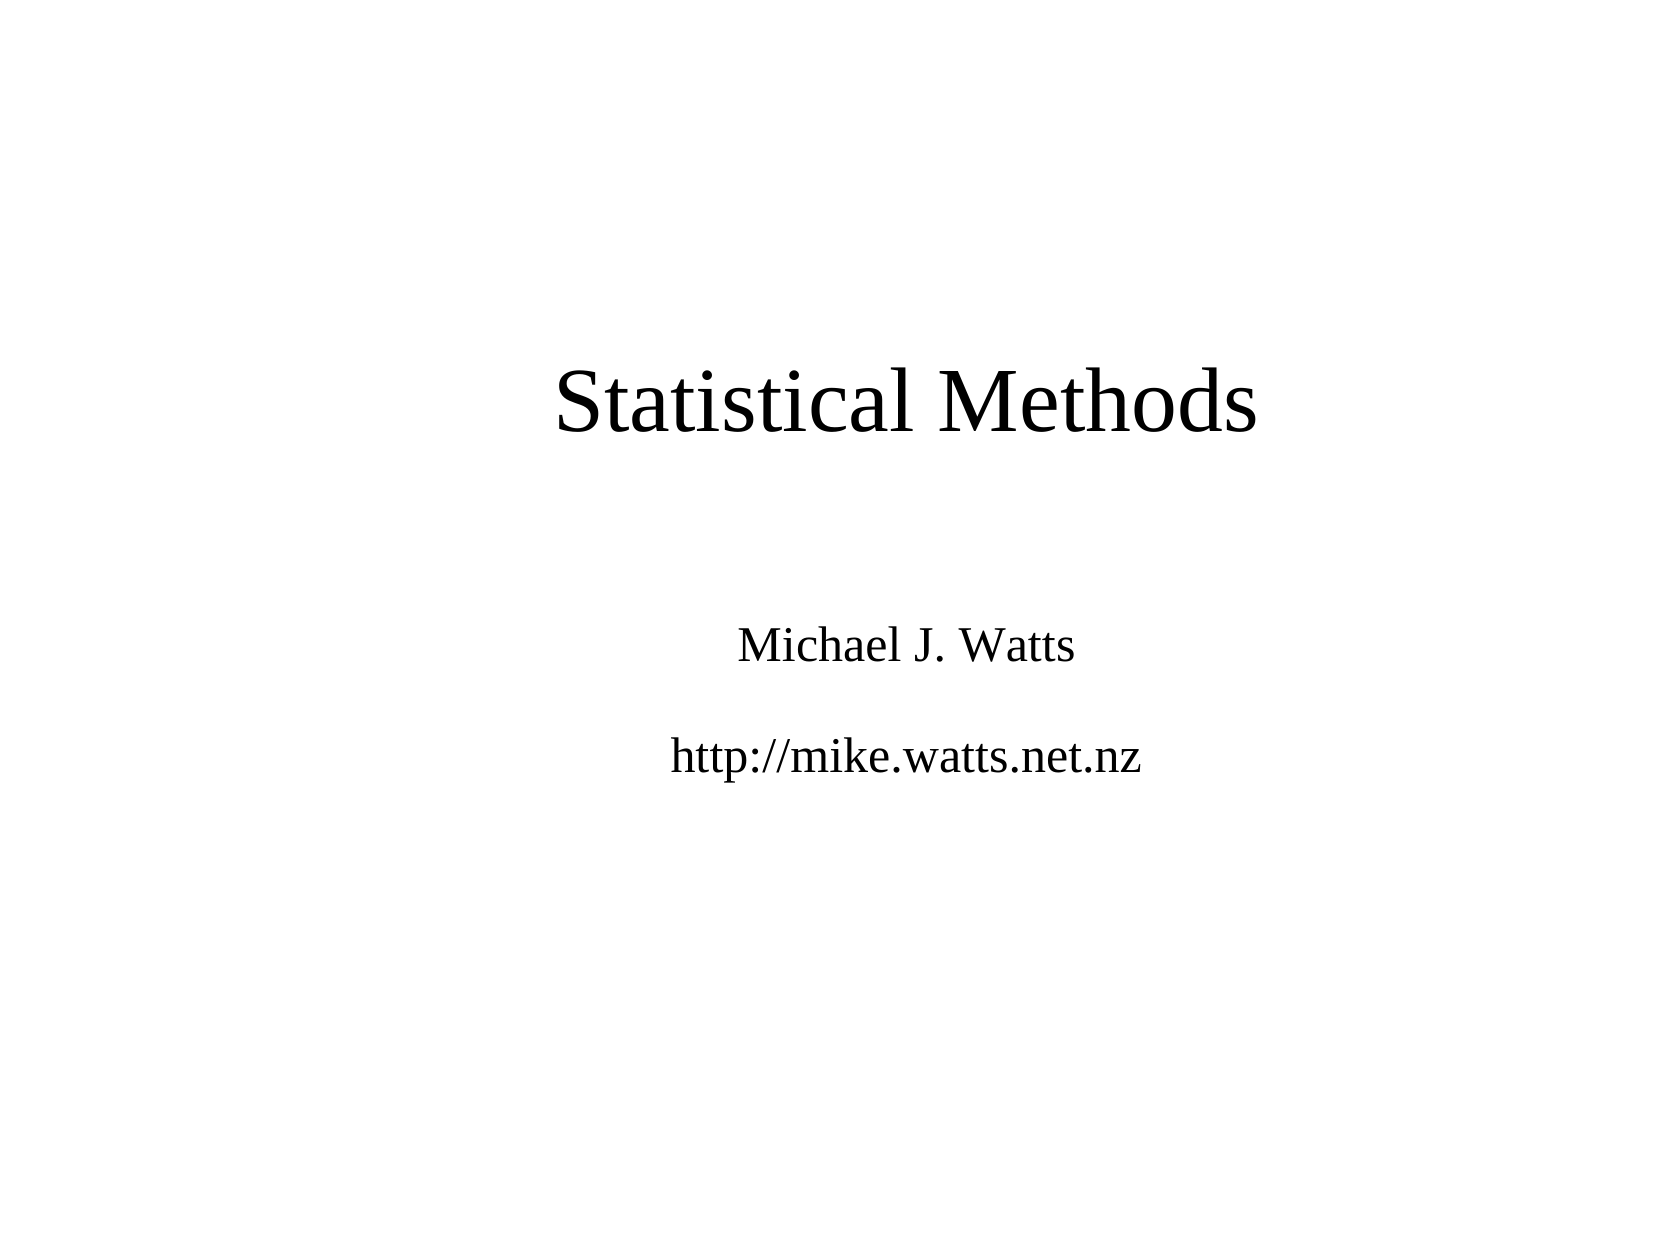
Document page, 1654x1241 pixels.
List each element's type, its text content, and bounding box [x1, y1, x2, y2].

text_box Statistical Methods Michael J. Watts http://mike.watts.net.nz [380, 349, 1433, 913]
